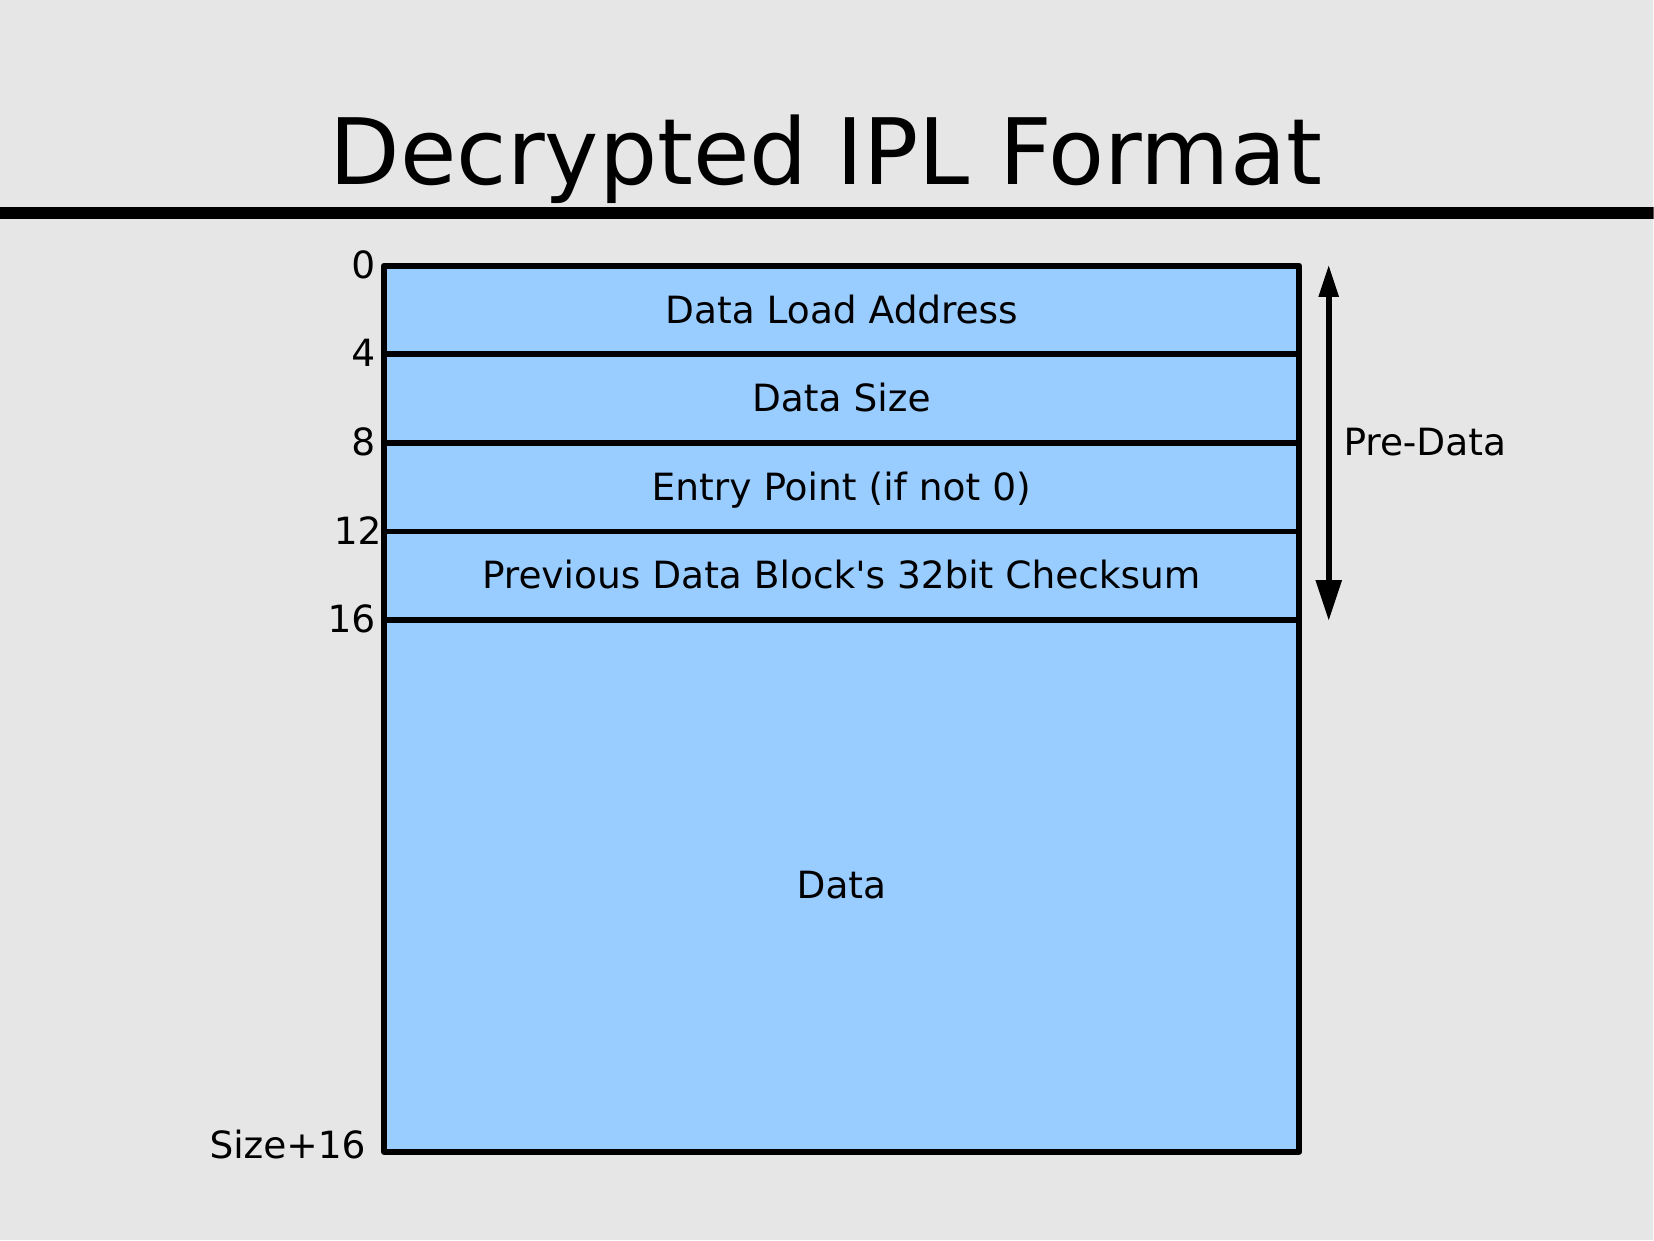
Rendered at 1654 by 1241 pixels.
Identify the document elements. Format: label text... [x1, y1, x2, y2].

text_box Data [383, 620, 1300, 1152]
text_box 12 [318, 501, 396, 561]
text_box 4 [336, 324, 390, 384]
text_box Data Load Address [383, 265, 1300, 354]
text_box Previous Data Block's 32bit Checksum [383, 531, 1300, 620]
text_box 16 [312, 590, 390, 649]
text_box 0 [336, 236, 390, 296]
text_box 8 [336, 413, 390, 472]
text_box Entry Point (if not 0) [383, 442, 1300, 531]
text_box Data Size [383, 354, 1300, 442]
title Decrypted IPL Format [82, 49, 1571, 257]
text_box Size+16 [194, 1116, 378, 1175]
text_box Pre-Data [1328, 413, 1518, 472]
